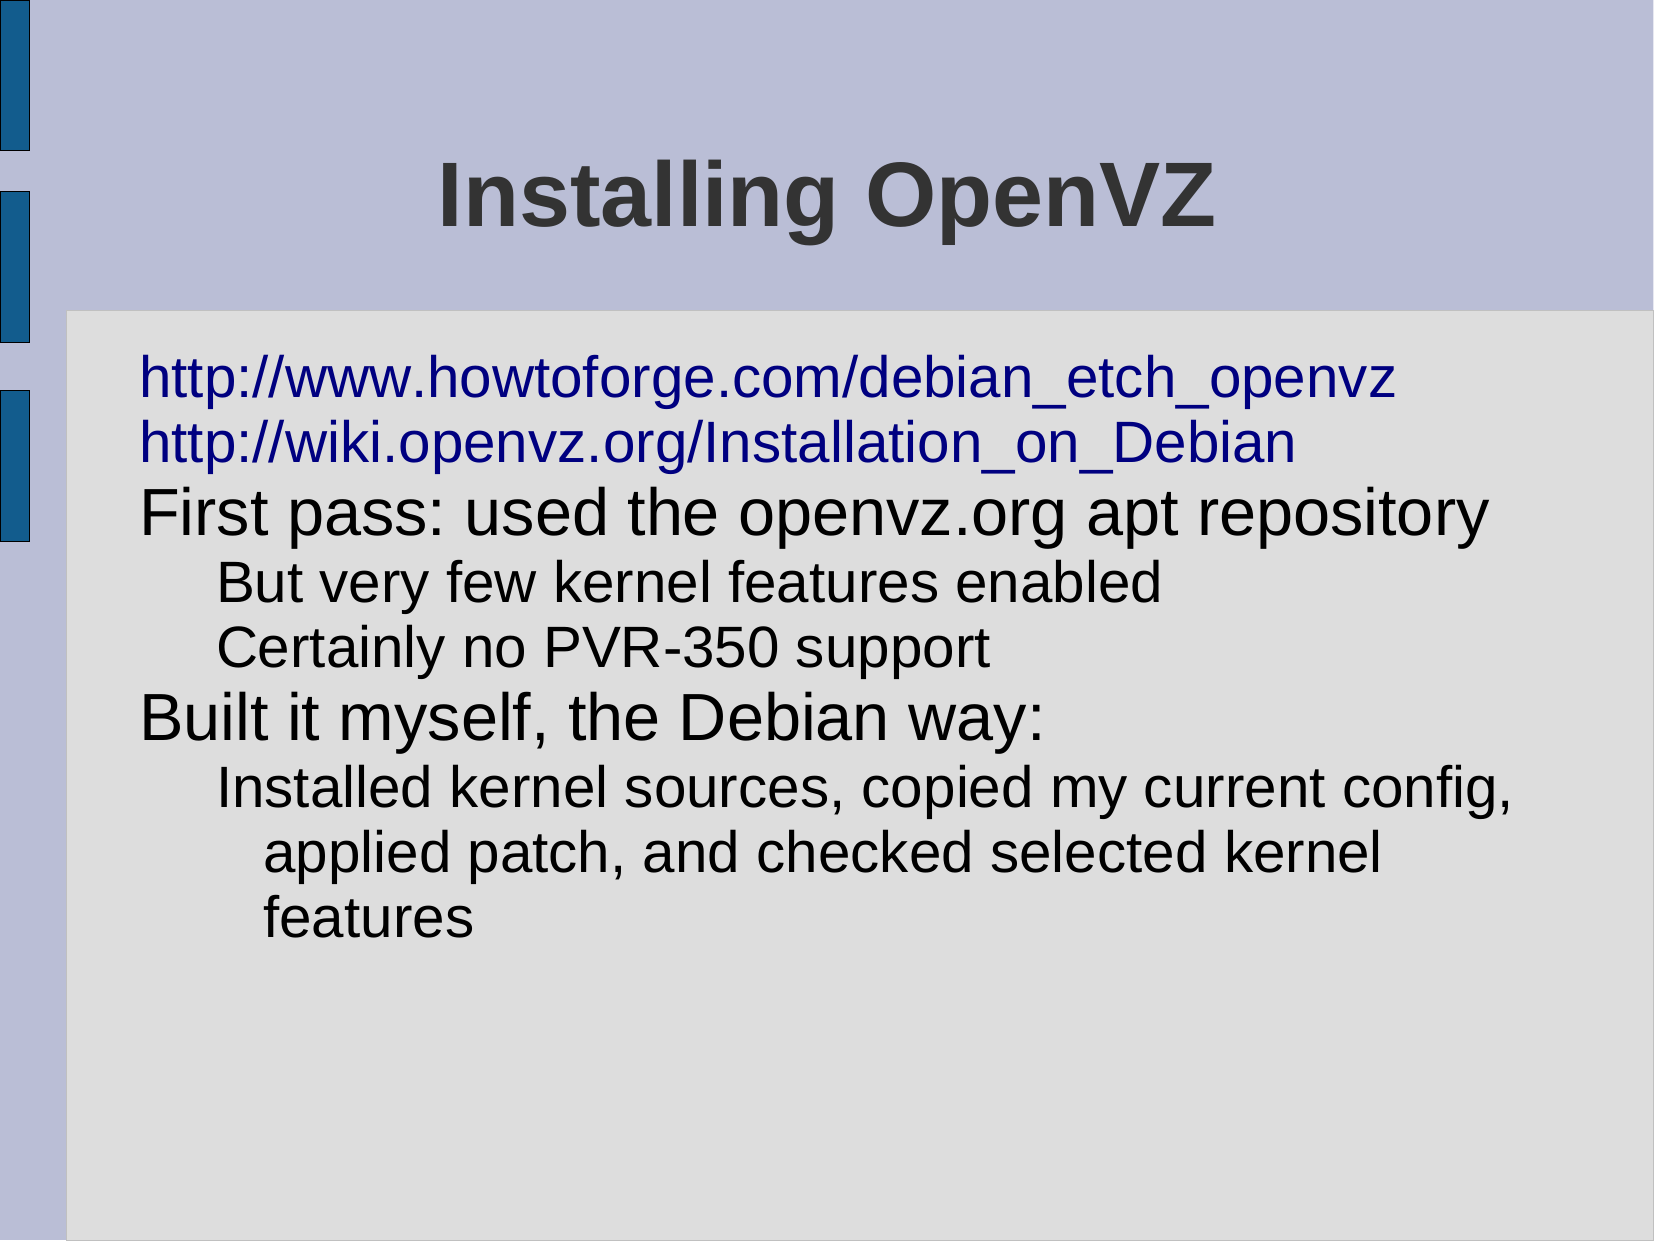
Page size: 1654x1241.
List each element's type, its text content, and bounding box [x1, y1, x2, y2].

title Installing OpenVZ [121, 91, 1534, 299]
list http://www.howtoforge.com/debian_etch_openvz http://wiki.openvz.org/Installation_on_Debian First pass: used the openvz.org apt repository But very few kernel features enabled Certainly no PVR-350 support Built it myself, the Debian way: Installed kernel sources, copied my current config, applied patch, and checked selected kernel features [121, 344, 1534, 1127]
